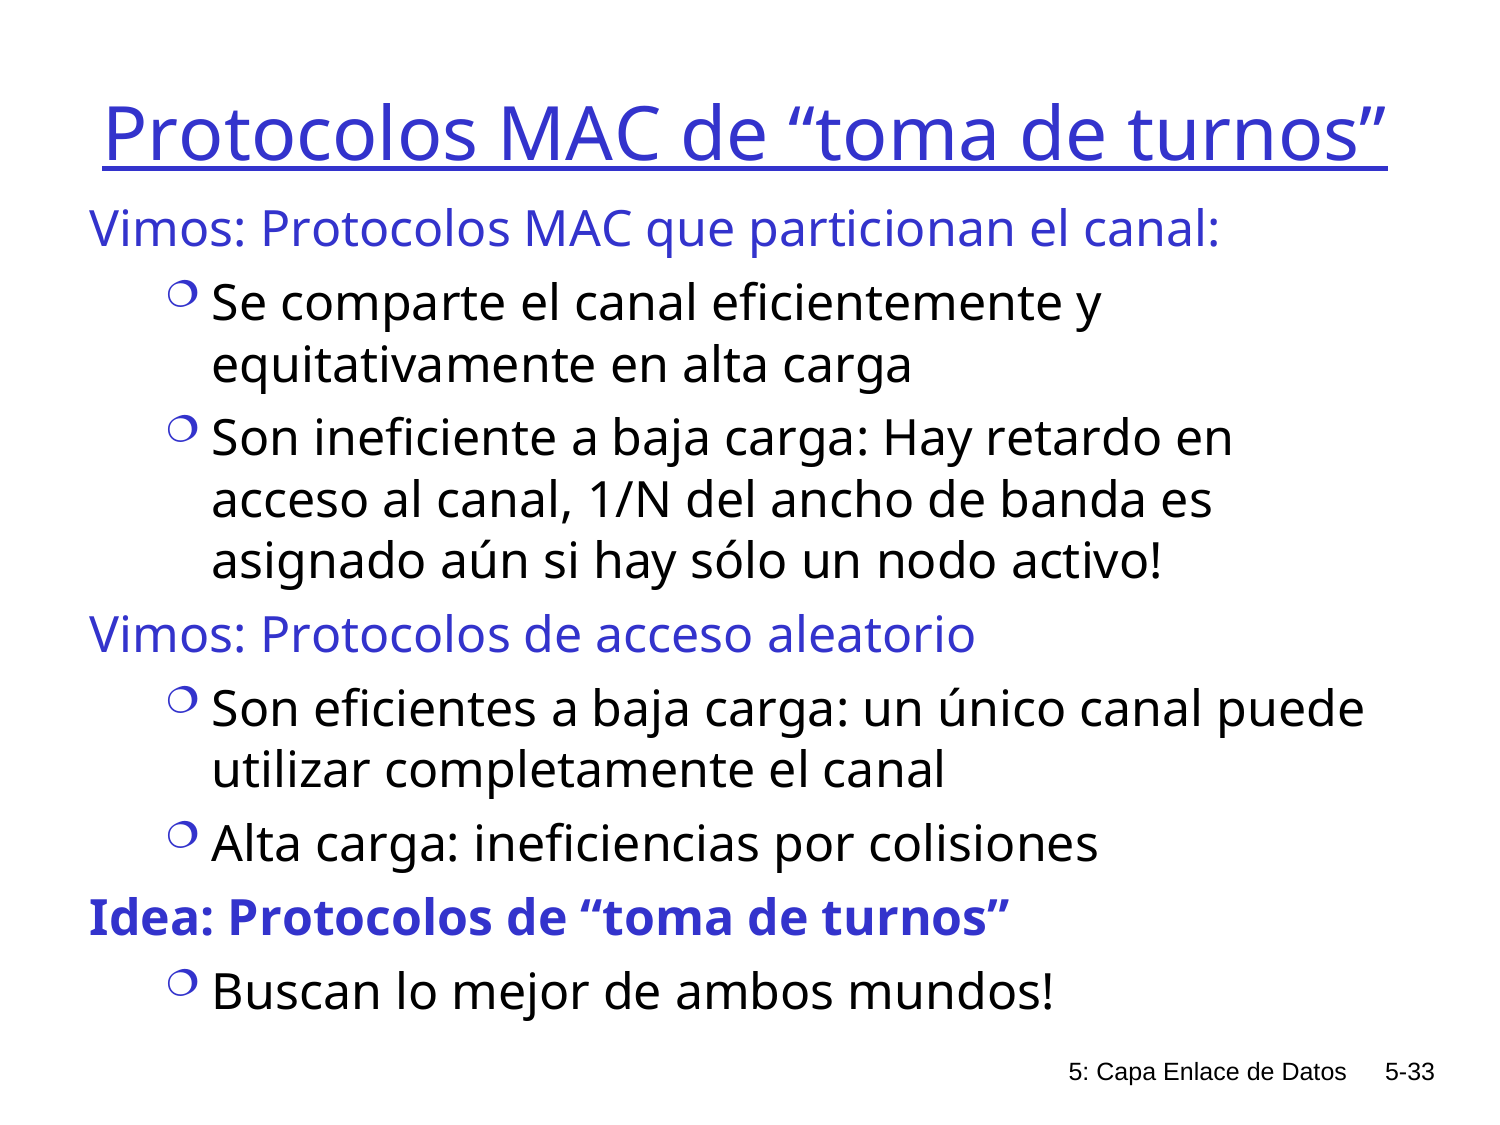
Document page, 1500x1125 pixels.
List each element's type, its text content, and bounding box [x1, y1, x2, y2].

title Protocolos MAC de “toma de turnos” [87, 37, 1423, 225]
list Vimos: Protocolos MAC que particionan el canal: Se comparte el canal eficientemente y equitativamente en alta carga Son ineficiente a baja carga: Hay retardo en acceso al canal, 1/N del ancho de banda es asignado aún si hay sólo un nodo activo! Vimos: Protocolos de acceso aleatorio Son eficientes a baja carga: un único canal puede utilizar completamente el canal Alta carga: ineficiencias por colisiones Idea: Protocolos de “toma de turnos” Buscan lo mejor de ambos mundos! [75, 189, 1388, 1001]
